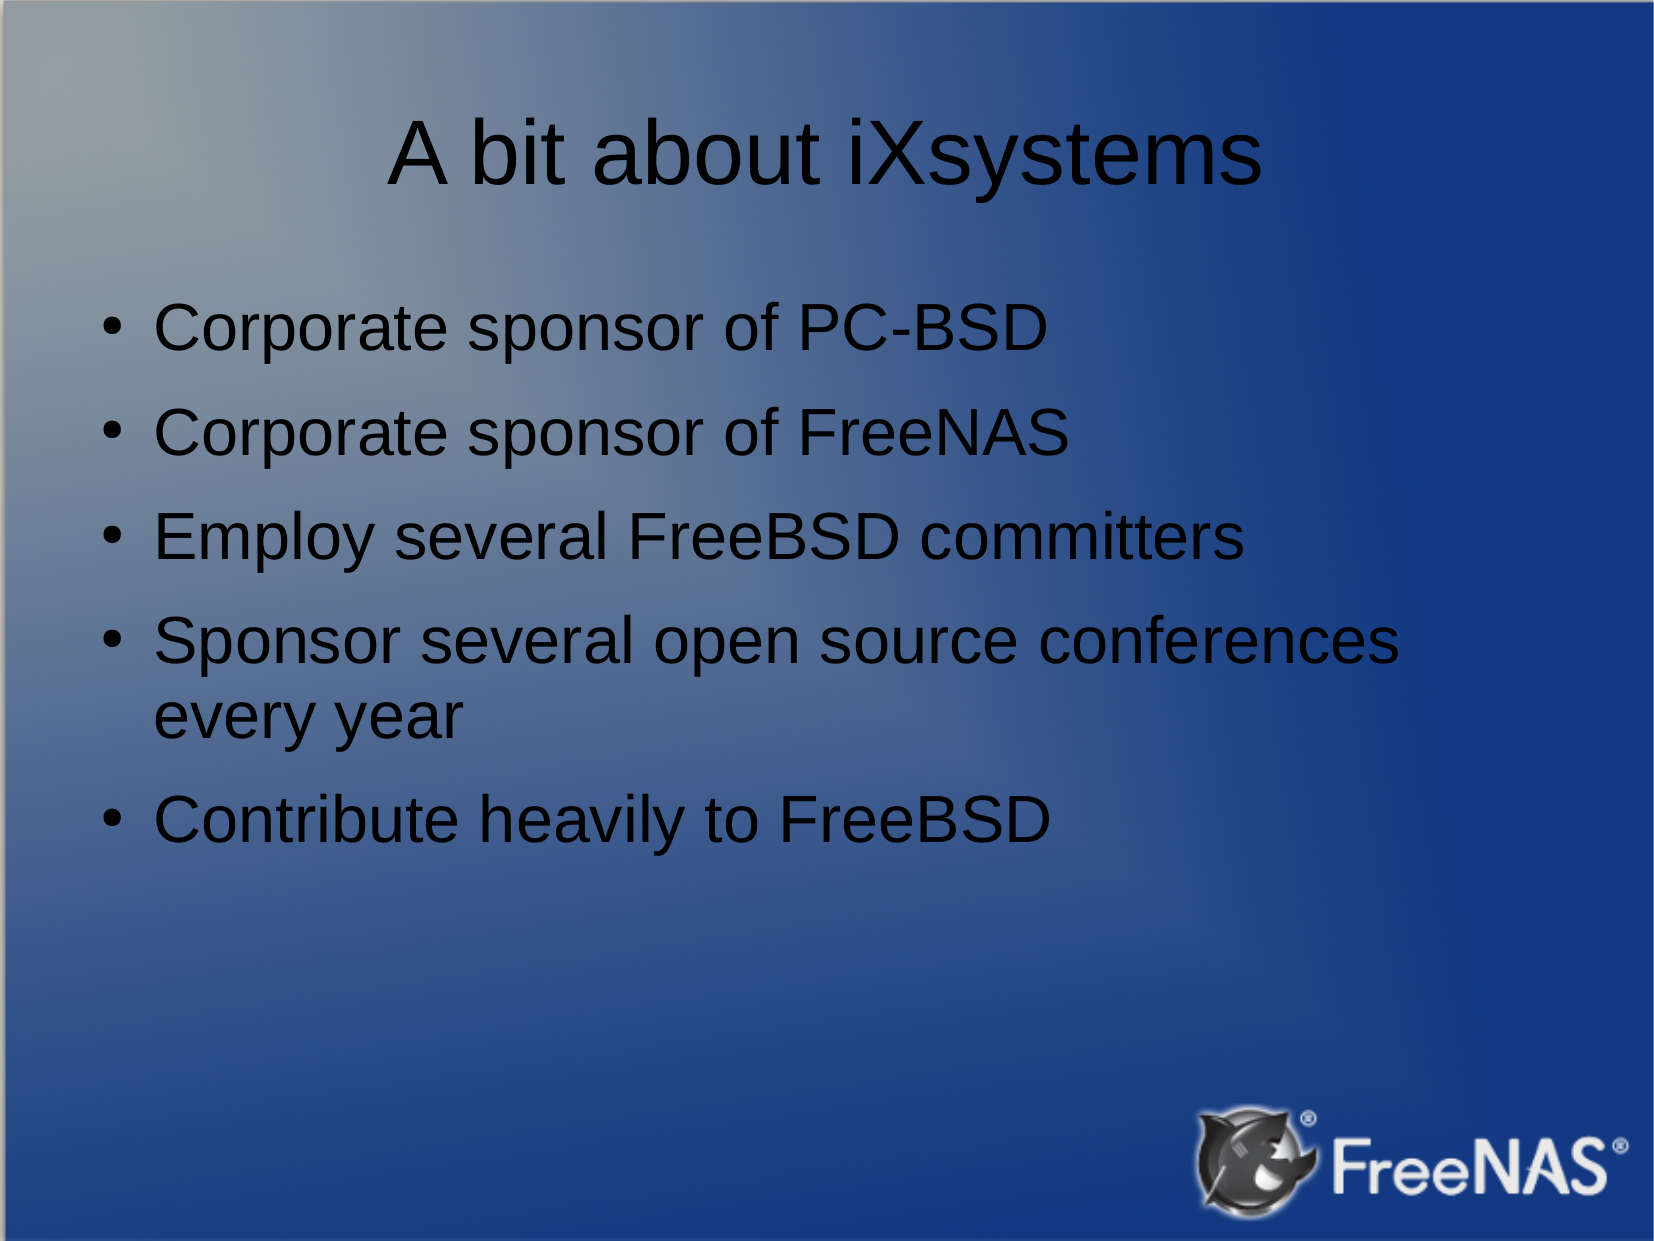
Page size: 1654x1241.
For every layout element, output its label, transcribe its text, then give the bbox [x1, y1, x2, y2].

list Corporate sponsor of PC-BSD Corporate sponsor of FreeNAS Employ several FreeBSD committers Sponsor several open source conferences every year Contribute heavily to FreeBSD [82, 290, 1571, 1010]
picture [0, 0, 1654, 1241]
title A bit about iXsystems [82, 49, 1571, 257]
